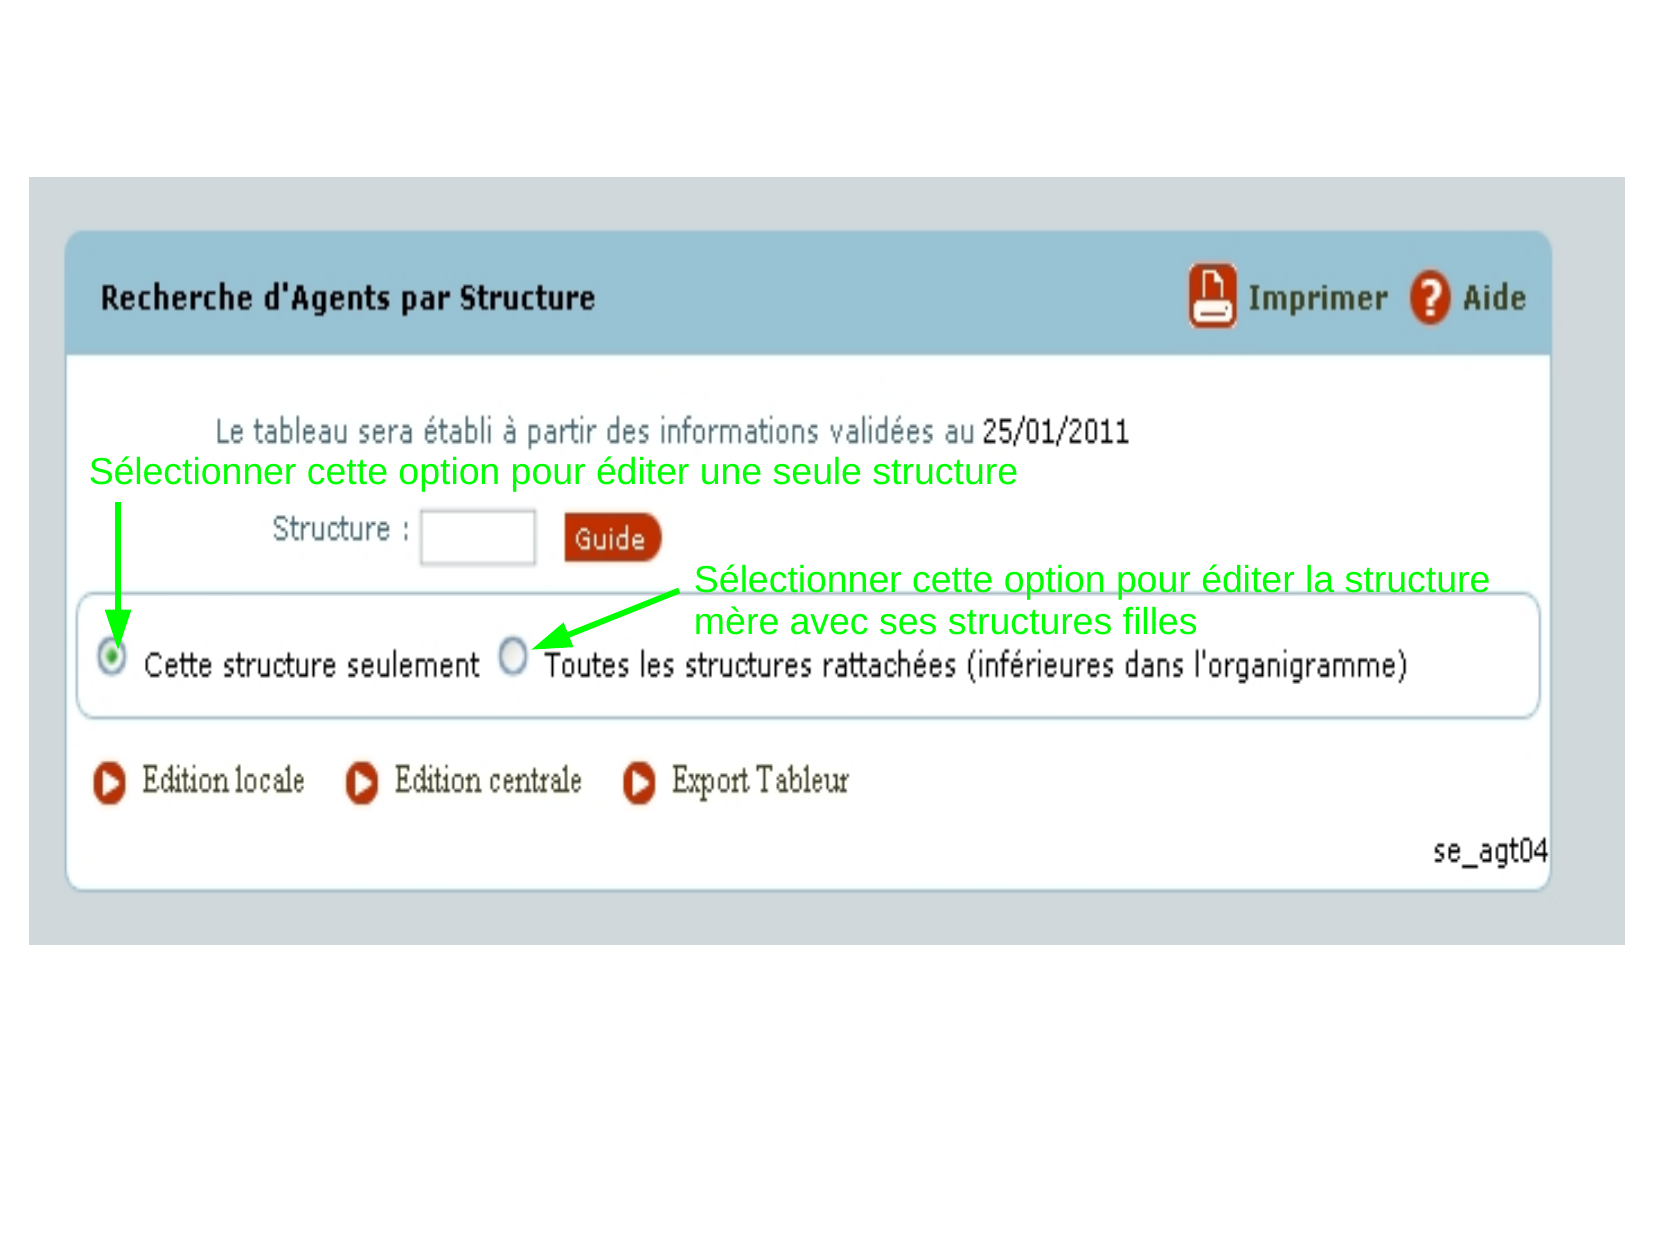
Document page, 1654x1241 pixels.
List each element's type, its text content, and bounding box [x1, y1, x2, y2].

picture [29, 177, 1625, 945]
text_box Sélectionner cette option pour éditer une seule structure [74, 442, 1034, 500]
text_box Sélectionner cette option pour éditer la structure mère avec ses structures filles [679, 550, 1536, 650]
